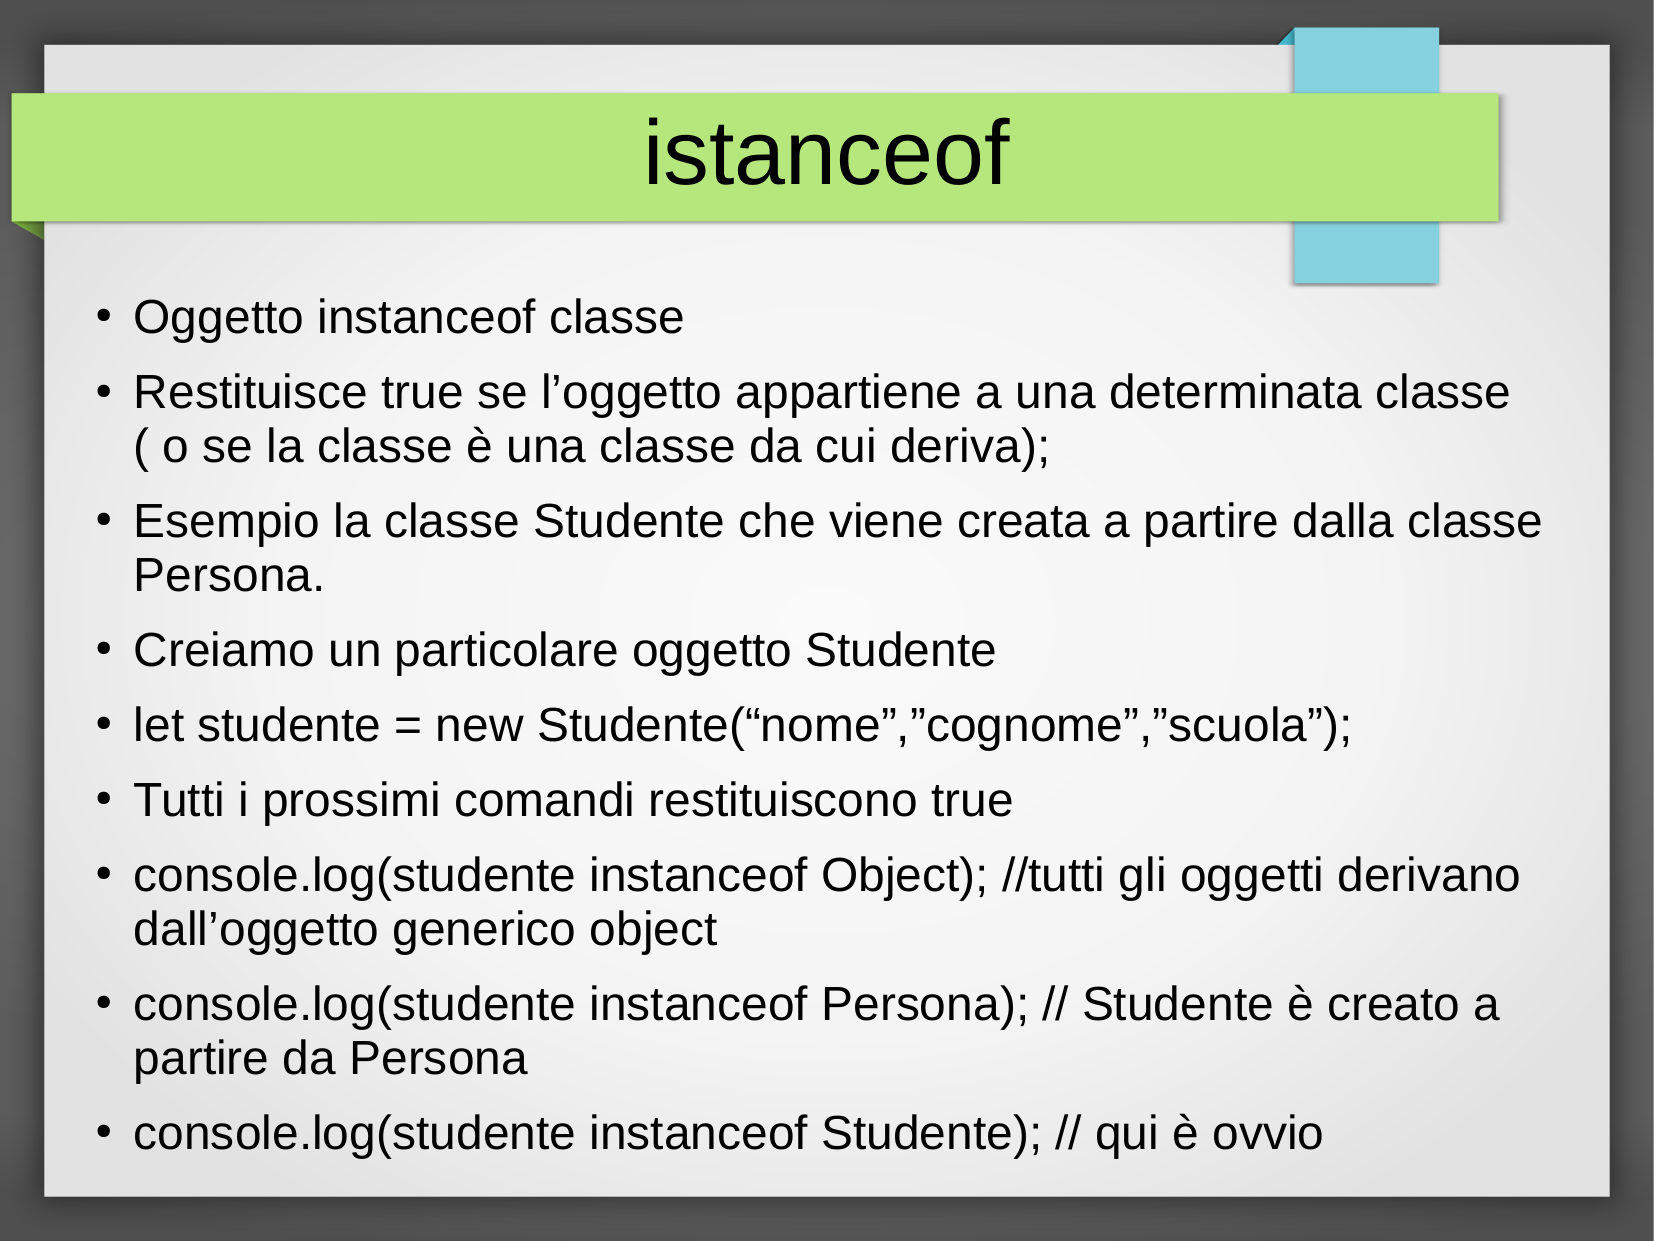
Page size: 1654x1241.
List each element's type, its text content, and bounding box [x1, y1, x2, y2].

list Oggetto instanceof classe Restituisce true se l’oggetto appartiene a una determinata classe ( o se la classe è una classe da cui deriva); Esempio la classe Studente che viene creata a partire dalla classe Persona. Creiamo un particolare oggetto Studente let studente = new Studente(“nome”,”cognome”,”scuola”); Tutti i prossimi comandi restituiscono true console.log(studente instanceof Object); //tutti gli oggetti derivano dall’oggetto generico object console.log(studente instanceof Persona); // Studente è creato a partire da Persona console.log(studente instanceof Studente); // qui è ovvio [82, 290, 1571, 1170]
title istanceof [82, 49, 1571, 257]
picture [0, 0, 1654, 1241]
